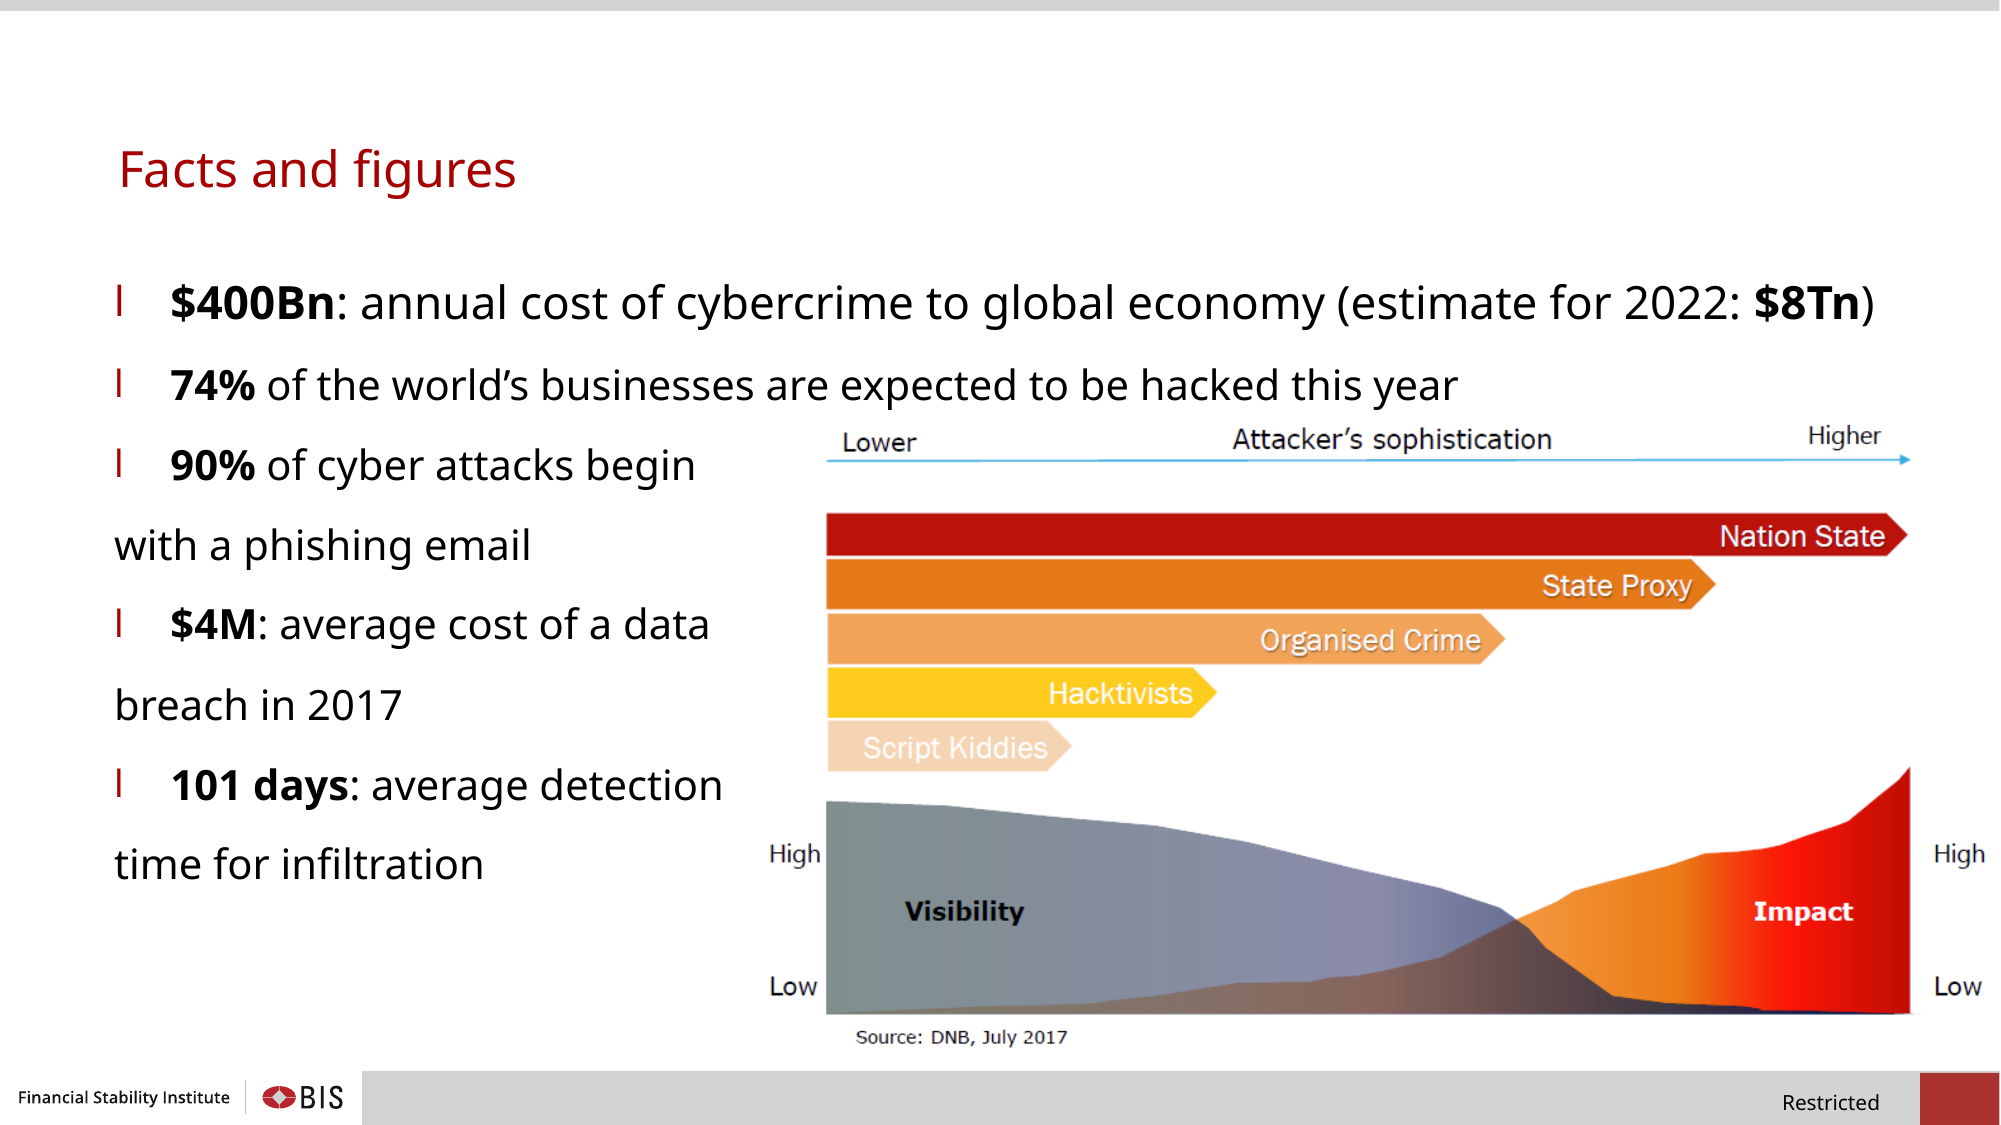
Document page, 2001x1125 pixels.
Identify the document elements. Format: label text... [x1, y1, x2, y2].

picture [763, 420, 1993, 1059]
list $400Bn: annual cost of cybercrime to global economy (estimate for 2022: $8Tn) 74% of the world’s businesses are expected to be hacked this year 90% of cyber attacks begin with a phishing email $4M: average cost of a data breach in 2017 101 days: average detection time for infiltration [114, 208, 1957, 421]
title Facts and figures [118, 137, 1863, 214]
